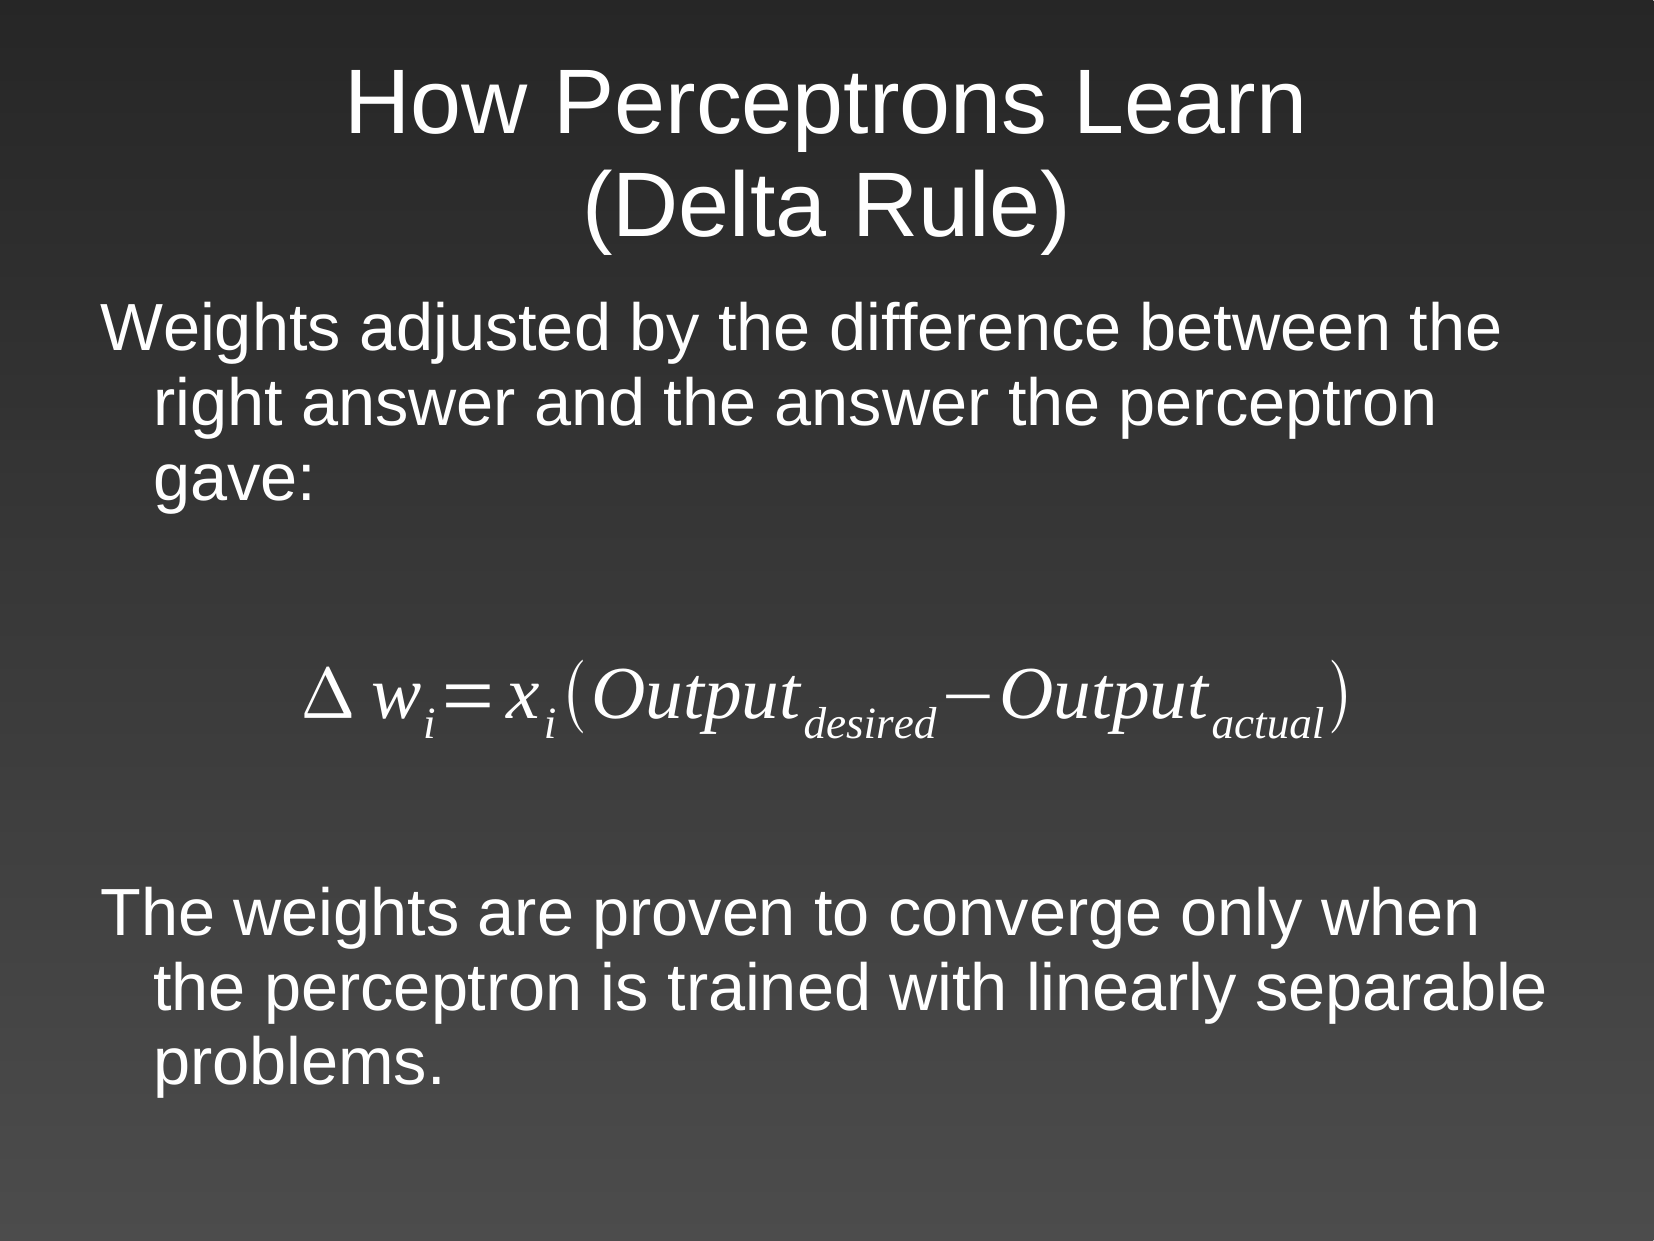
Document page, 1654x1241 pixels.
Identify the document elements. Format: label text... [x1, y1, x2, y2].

chart [296, 649, 1358, 751]
list The weights are proven to converge only when the perceptron is trained with linearly separable problems. [82, 874, 1571, 1176]
list Weights adjusted by the difference between the right answer and the answer the perceptron gave: [82, 290, 1571, 591]
title How Perceptrons Learn (Delta Rule) [82, 39, 1571, 267]
